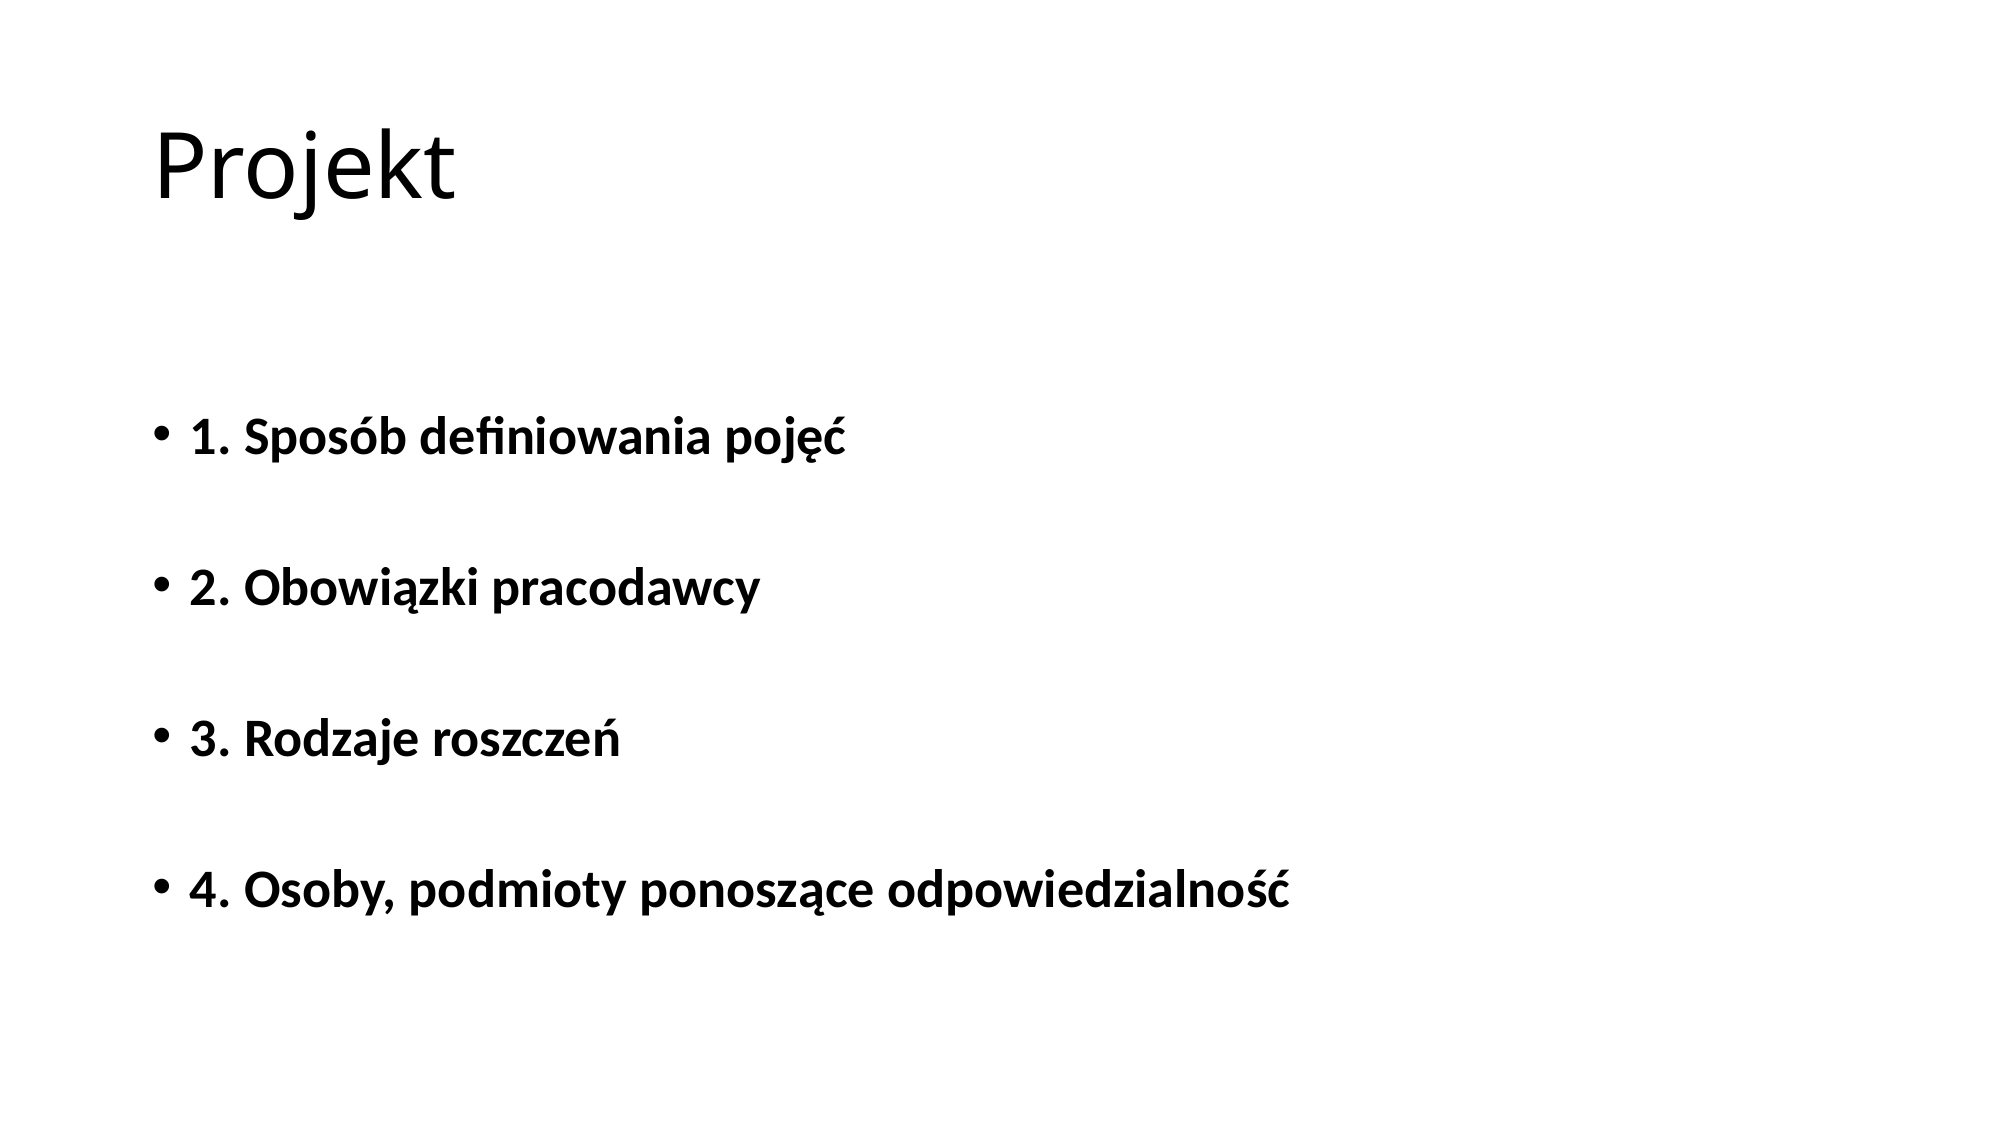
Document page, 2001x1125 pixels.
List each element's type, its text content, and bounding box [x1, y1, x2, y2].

title Projekt [137, 59, 1863, 278]
list 1. Sposób definiowania pojęć 2. Obowiązki pracodawcy 3. Rodzaje roszczeń 4. Osoby, podmioty ponoszące odpowiedzialność [137, 327, 1863, 1014]
